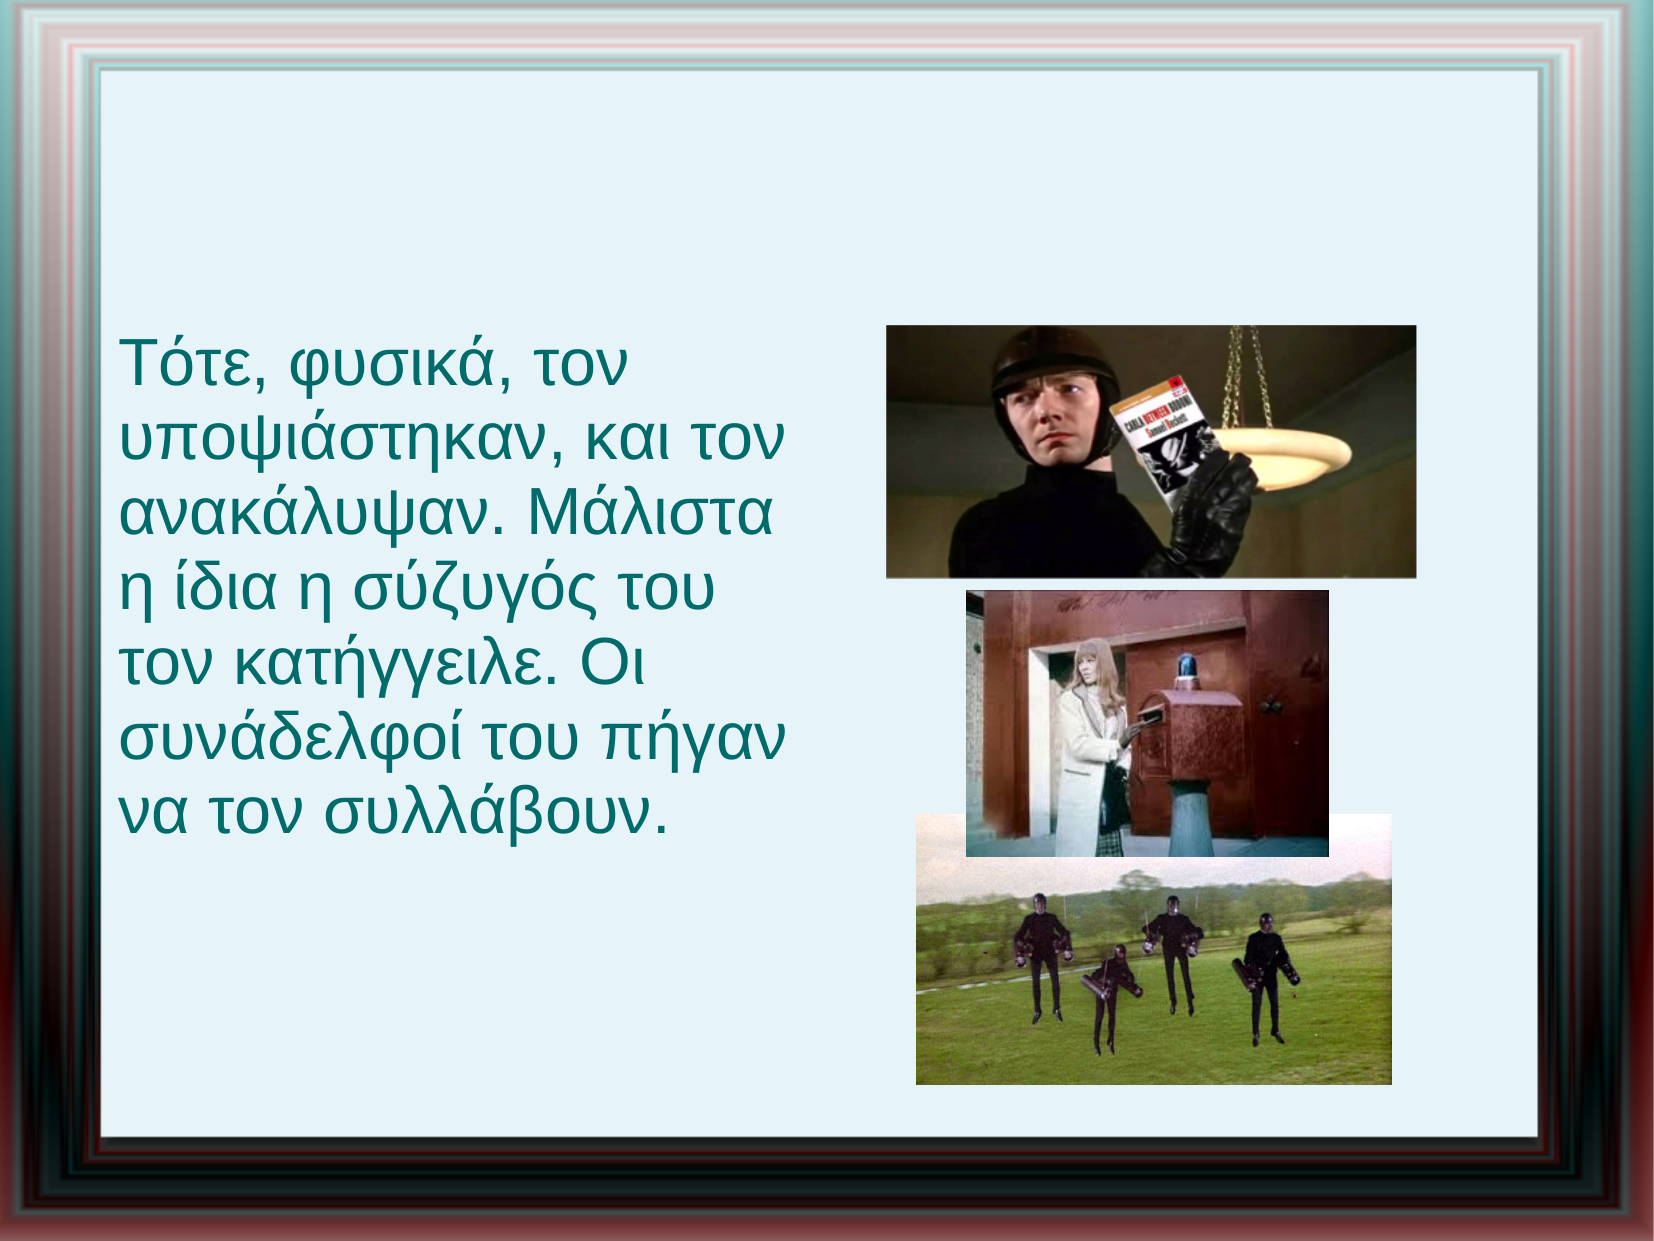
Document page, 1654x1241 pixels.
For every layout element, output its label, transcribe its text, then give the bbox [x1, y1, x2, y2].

picture [0, 0, 1654, 1241]
list Τότε, φυσικά, τον υποψιάστηκαν, και τον ανακάλυψαν. Μάλιστα η ίδια η σύζυγός του τον κατήγγειλε. Οι συνάδελφοί του πήγαν να τον συλλάβουν. [118, 324, 796, 945]
